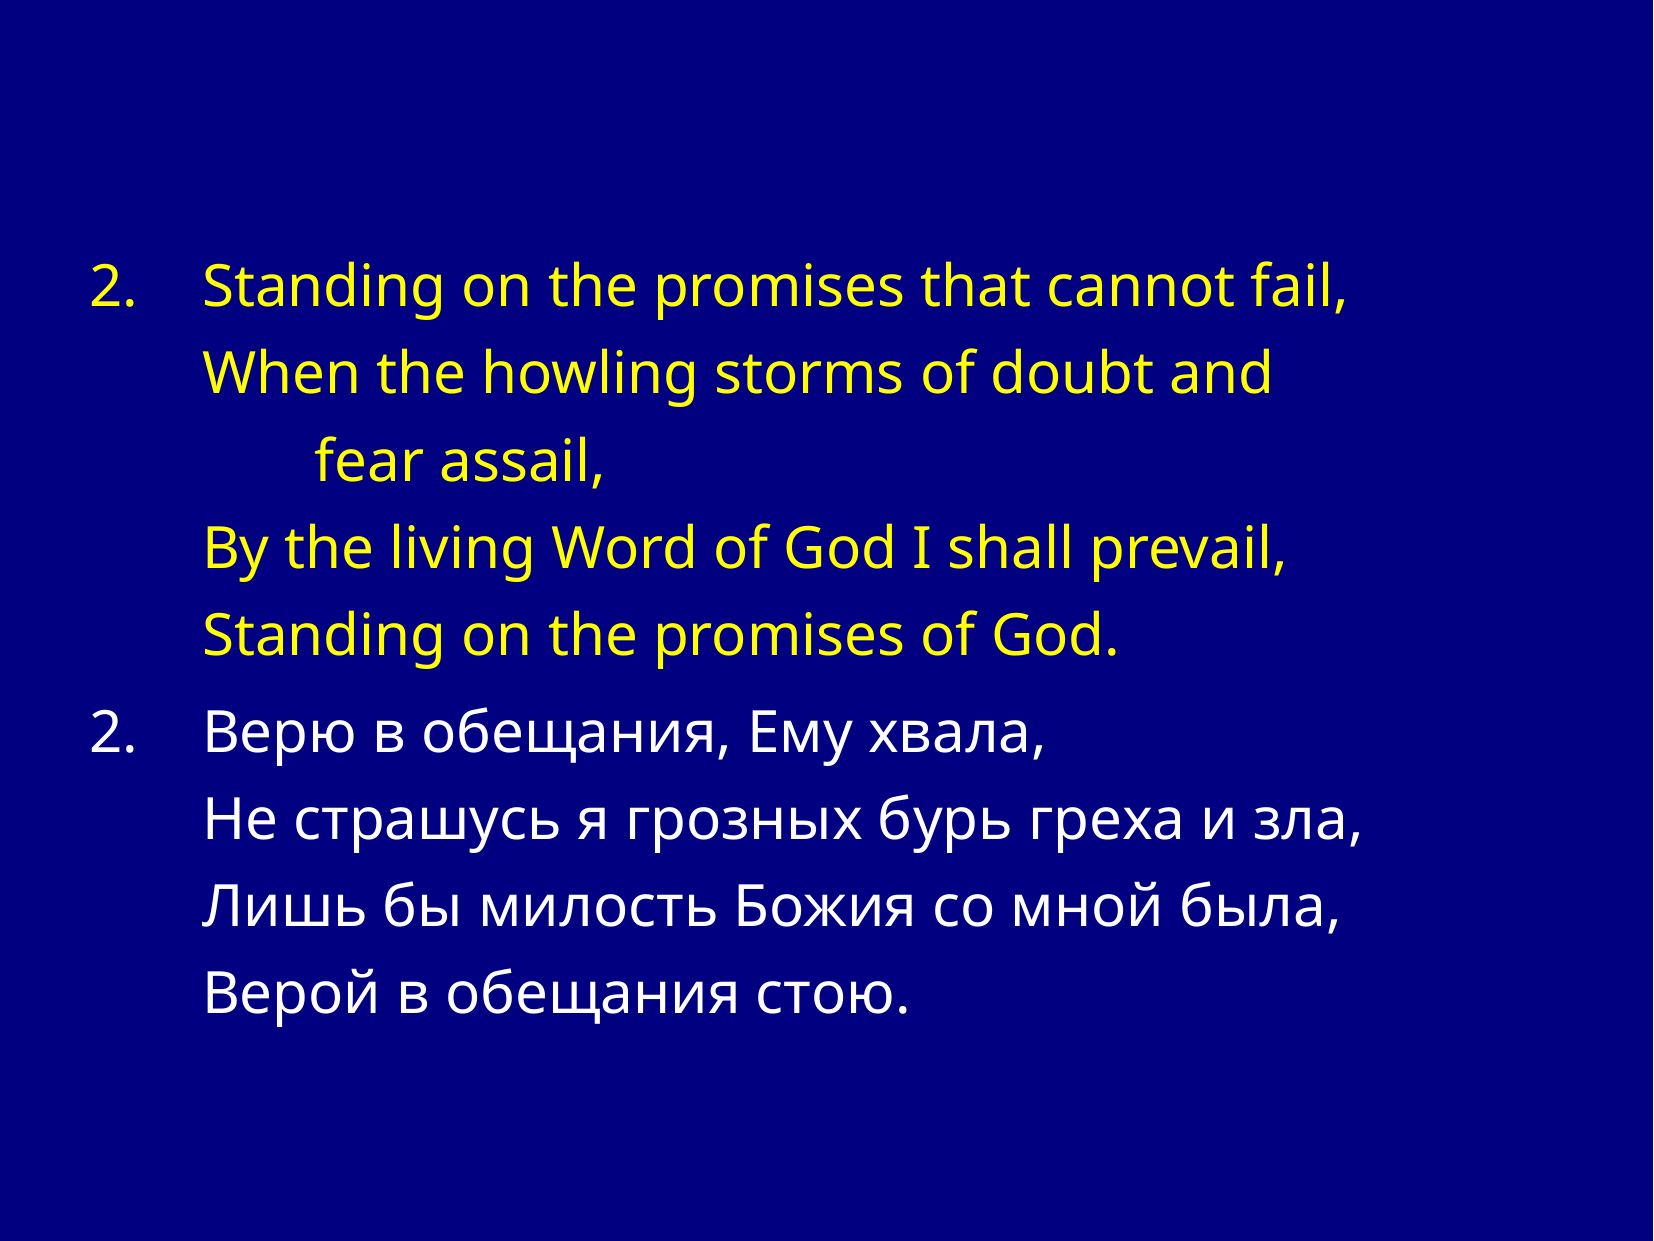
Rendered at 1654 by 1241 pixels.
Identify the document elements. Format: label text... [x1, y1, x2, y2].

text_box 2. Верю в обещания, Ему хвала, Не страшусь я грозных бурь греха и зла, Лишь бы милость Божия со мной была, Верой в обещания стою. [75, 675, 1576, 1163]
text_box 2. Standing on the promises that cannot fail, When the howling storms of doubt and fear assail, By the living Word of God I shall prevail, Standing on the promises of God. [75, 150, 1576, 638]
